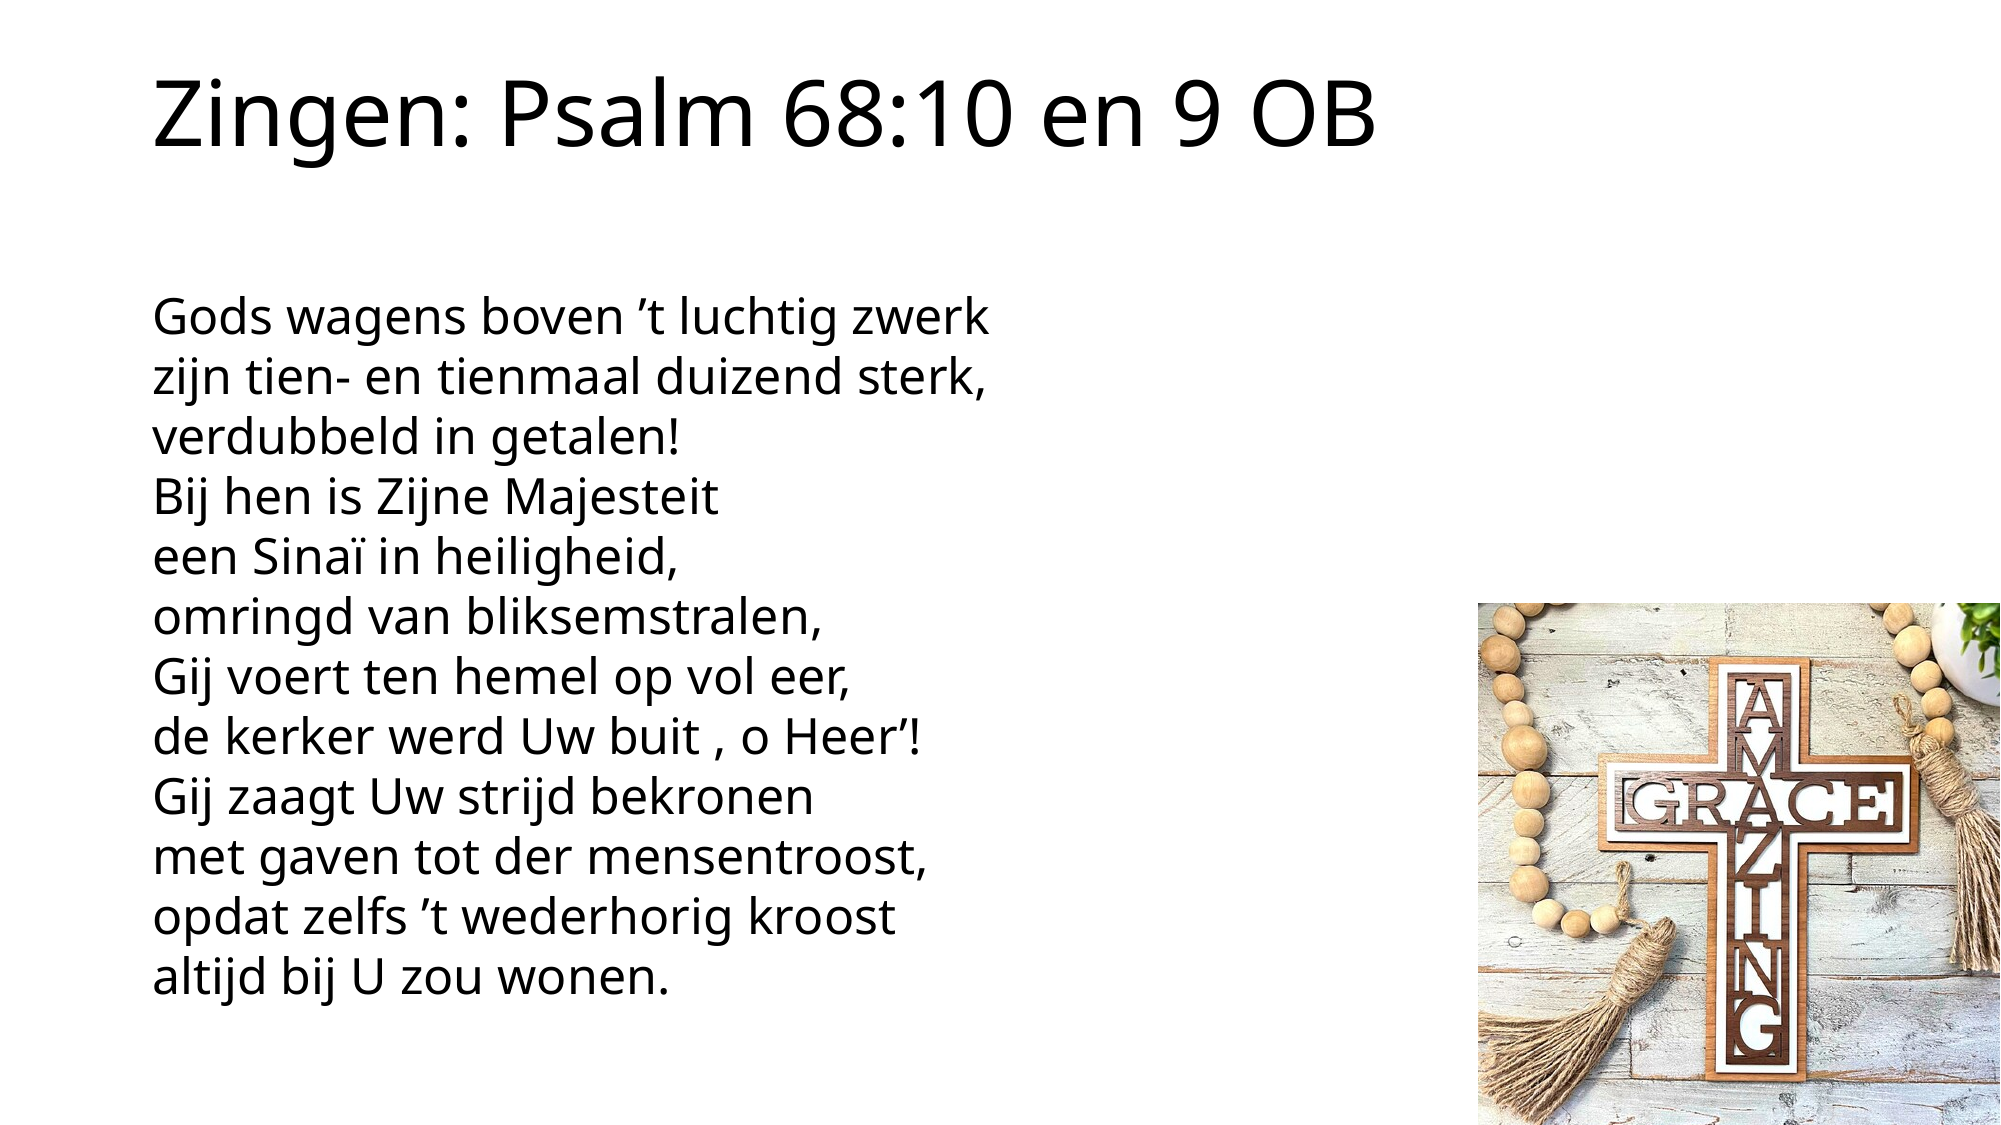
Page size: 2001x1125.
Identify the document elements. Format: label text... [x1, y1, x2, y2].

title Zingen: Psalm 68:10 en 9 OB [137, 59, 1863, 278]
picture [1478, 603, 2000, 1125]
text_box Gods wagens boven ’t luchtig zwerk zijn tien- en tienmaal duizend sterk, verdubbeld in getalen! Bij hen is Zijne Majesteit een Sinaï in heiligheid, omringd van bliksemstralen, Gij voert ten hemel op vol eer, de kerker werd Uw buit , o Heer’! Gij zaagt Uw strijd bekronen met gaven tot der mensentroost, opdat zelfs ’t wederhorig kroost altijd bij U zou wonen. [137, 277, 1514, 1013]
